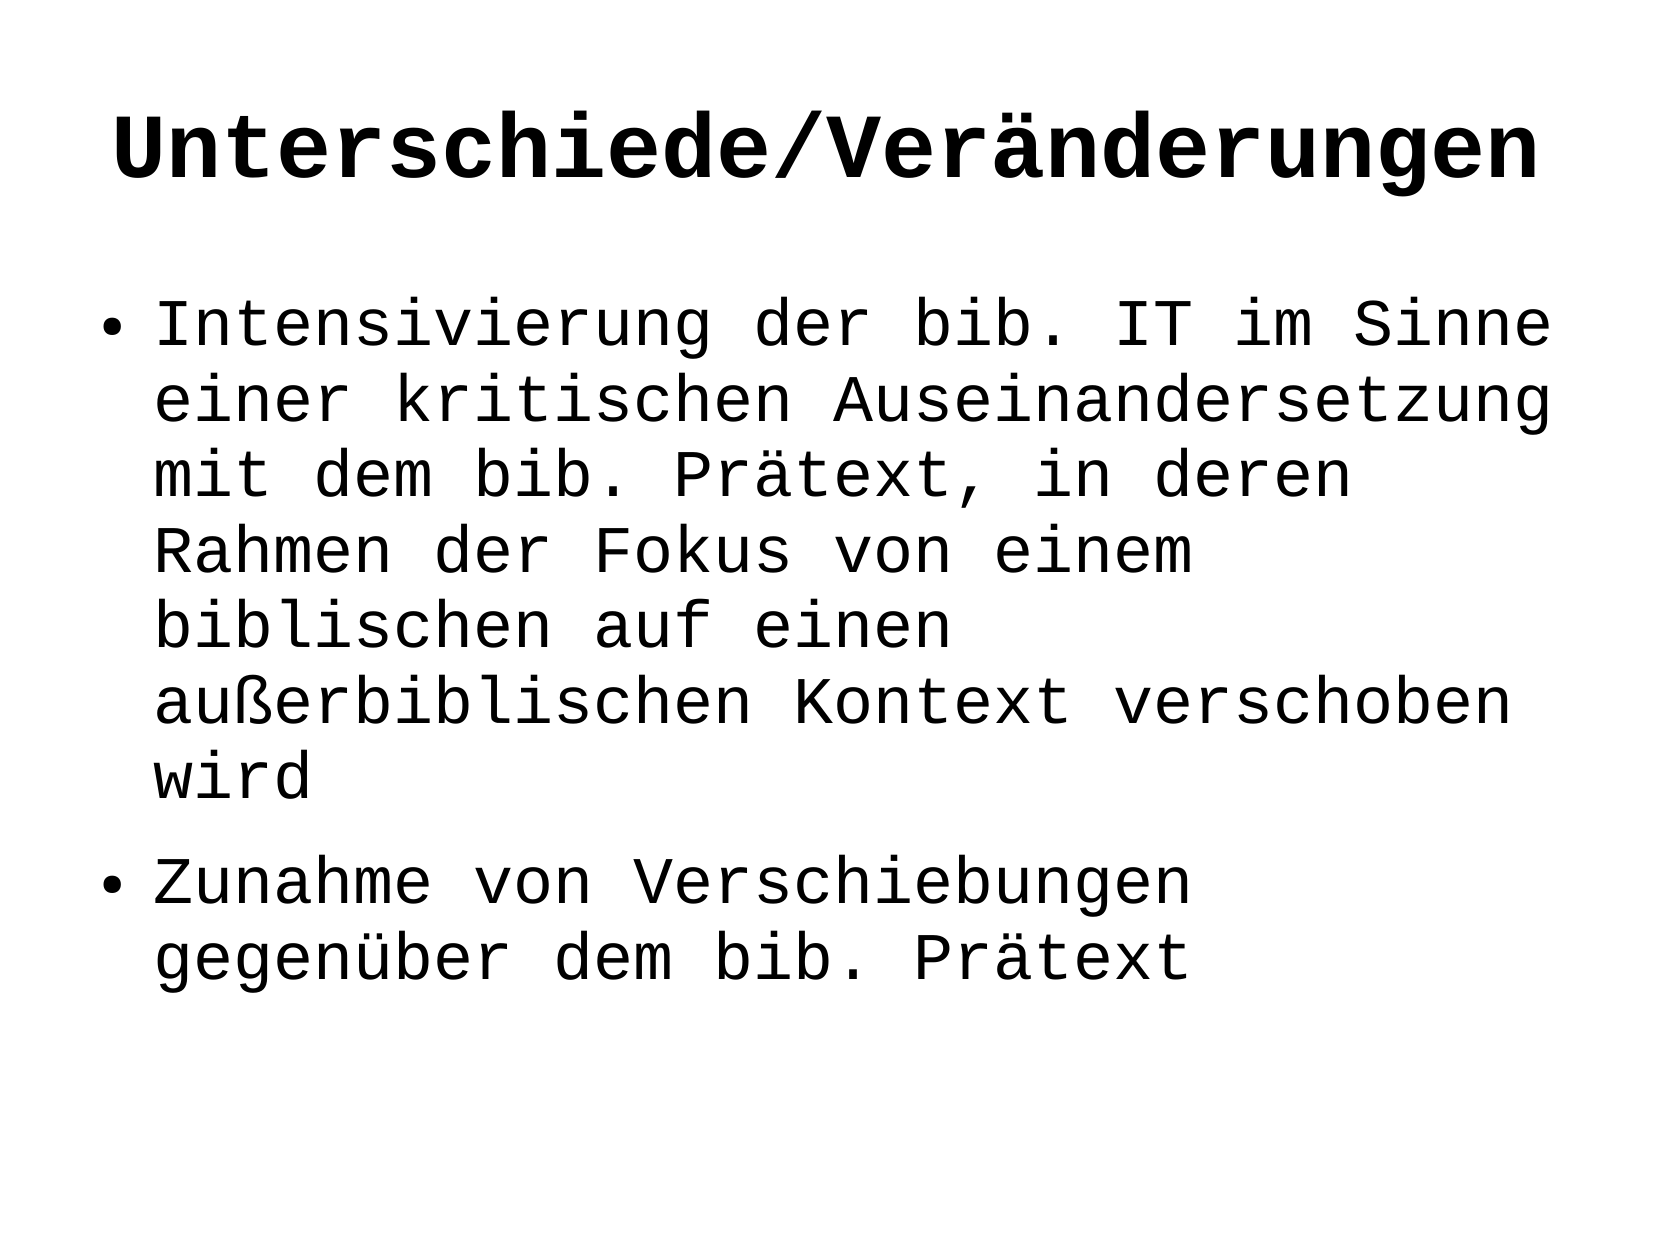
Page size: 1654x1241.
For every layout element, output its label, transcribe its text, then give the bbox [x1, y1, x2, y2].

title Unterschiede/Veränderungen [82, 49, 1571, 257]
list Intensivierung der bib. IT im Sinne einer kritischen Auseinandersetzung mit dem bib. Prätext, in deren Rahmen der Fokus von einem biblischen auf einen außerbiblischen Kontext verschoben wird Zunahme von Verschiebungen gegenüber dem bib. Prätext [82, 290, 1571, 1109]
